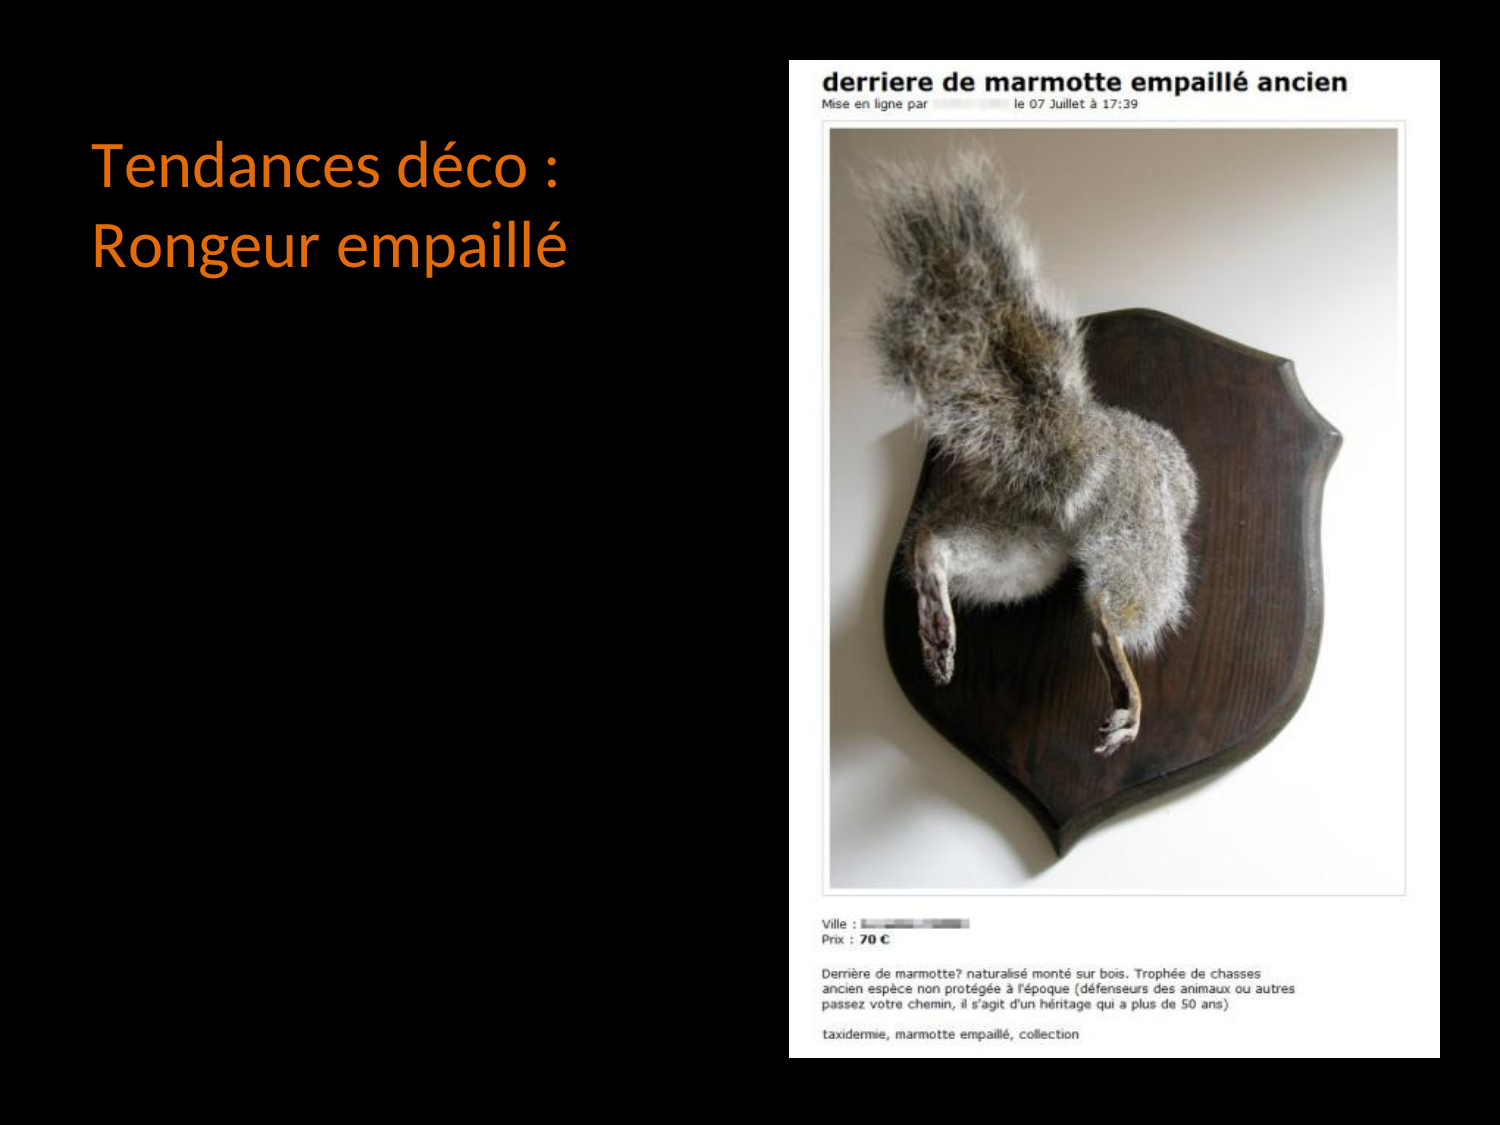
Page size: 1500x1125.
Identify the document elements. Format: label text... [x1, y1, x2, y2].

picture [789, 60, 1440, 1058]
list Tendances déco : Rongeur empaillé [76, 113, 811, 698]
